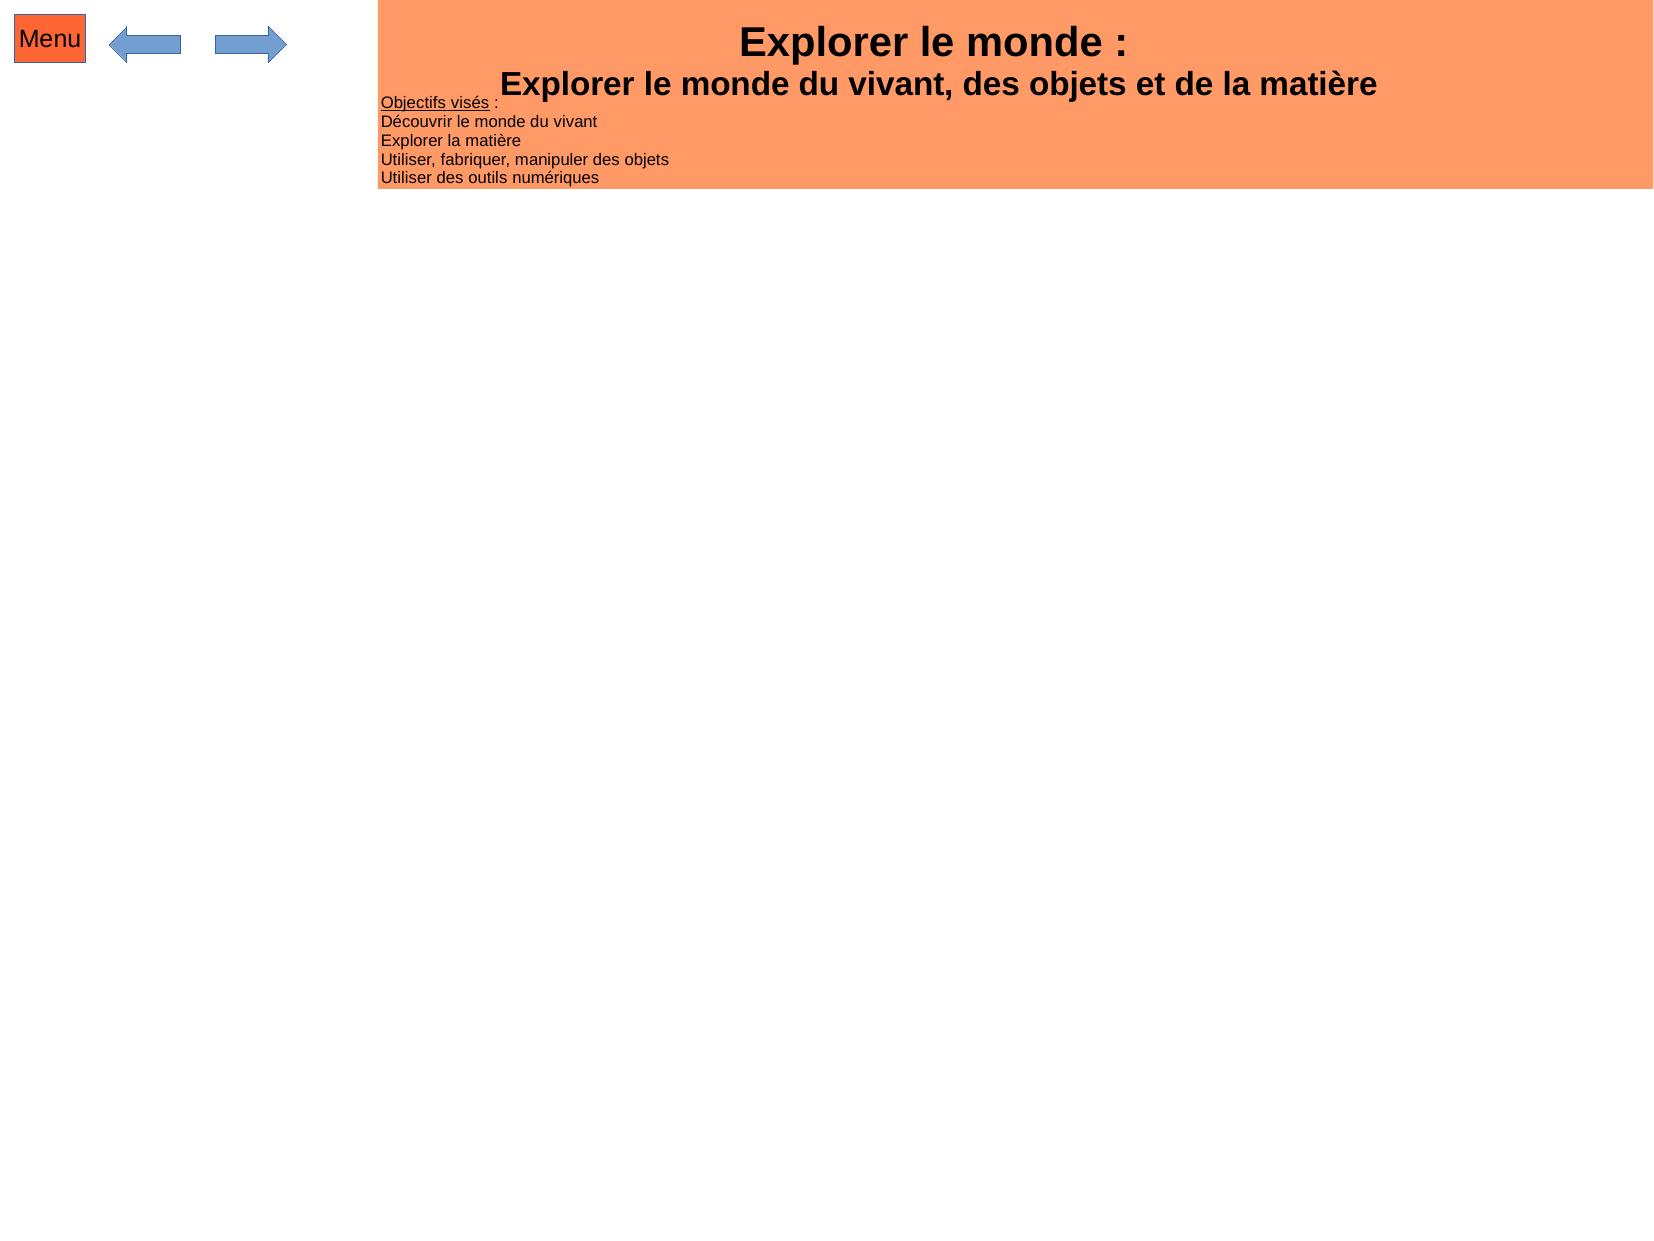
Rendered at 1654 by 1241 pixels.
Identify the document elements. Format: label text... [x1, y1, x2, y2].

text_box Objectifs visés : Découvrir le monde du vivant Explorer la matière Utiliser, fabriquer, manipuler des objets Utiliser des outils numériques [366, 86, 887, 195]
text_box [215, 26, 287, 63]
text_box Explorer le monde : Explorer le monde du vivant, des objets et de la matière [485, 11, 1394, 157]
text_box [377, 0, 1654, 189]
text_box Menu [14, 14, 86, 63]
text_box [109, 26, 181, 63]
